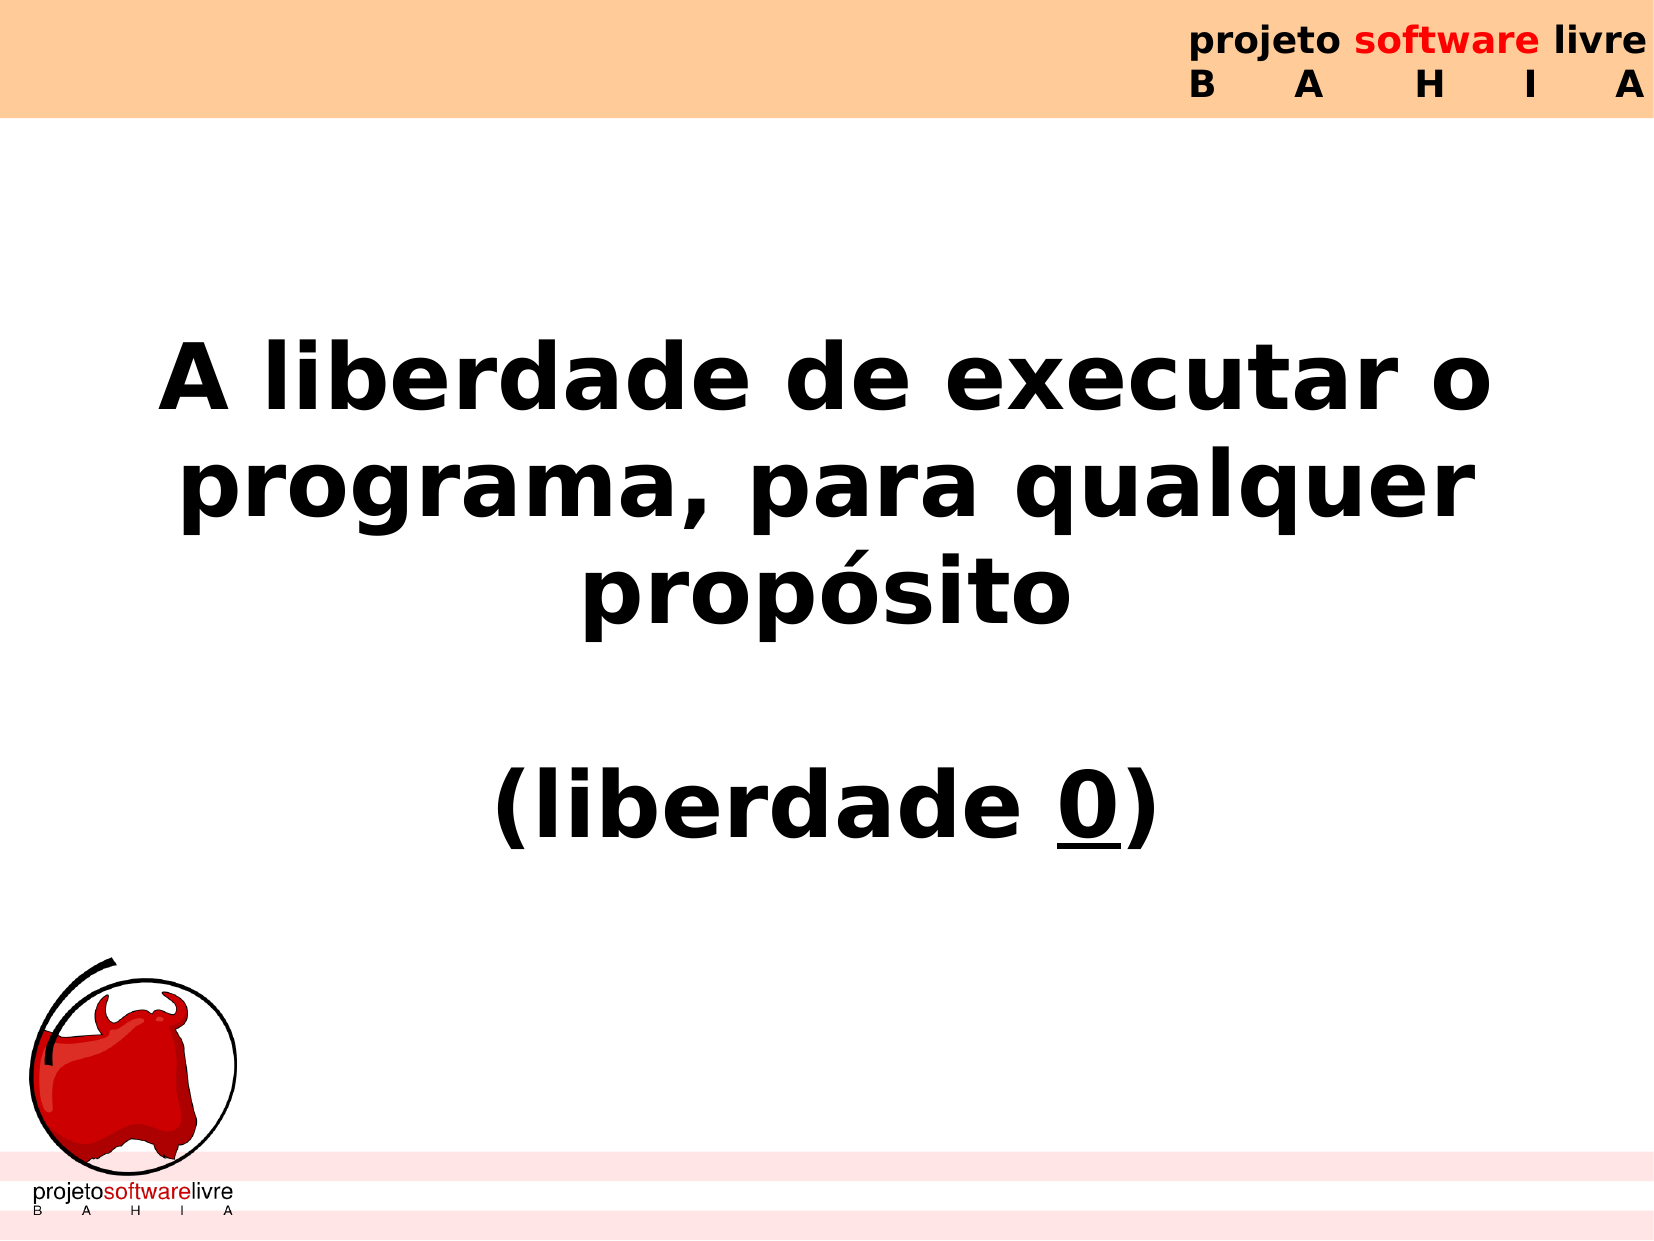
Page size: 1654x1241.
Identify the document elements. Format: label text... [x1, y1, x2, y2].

title A liberdade de executar o programa, para qualquer propósito (liberdade 0) [82, 324, 1571, 860]
picture [29, 957, 237, 1215]
